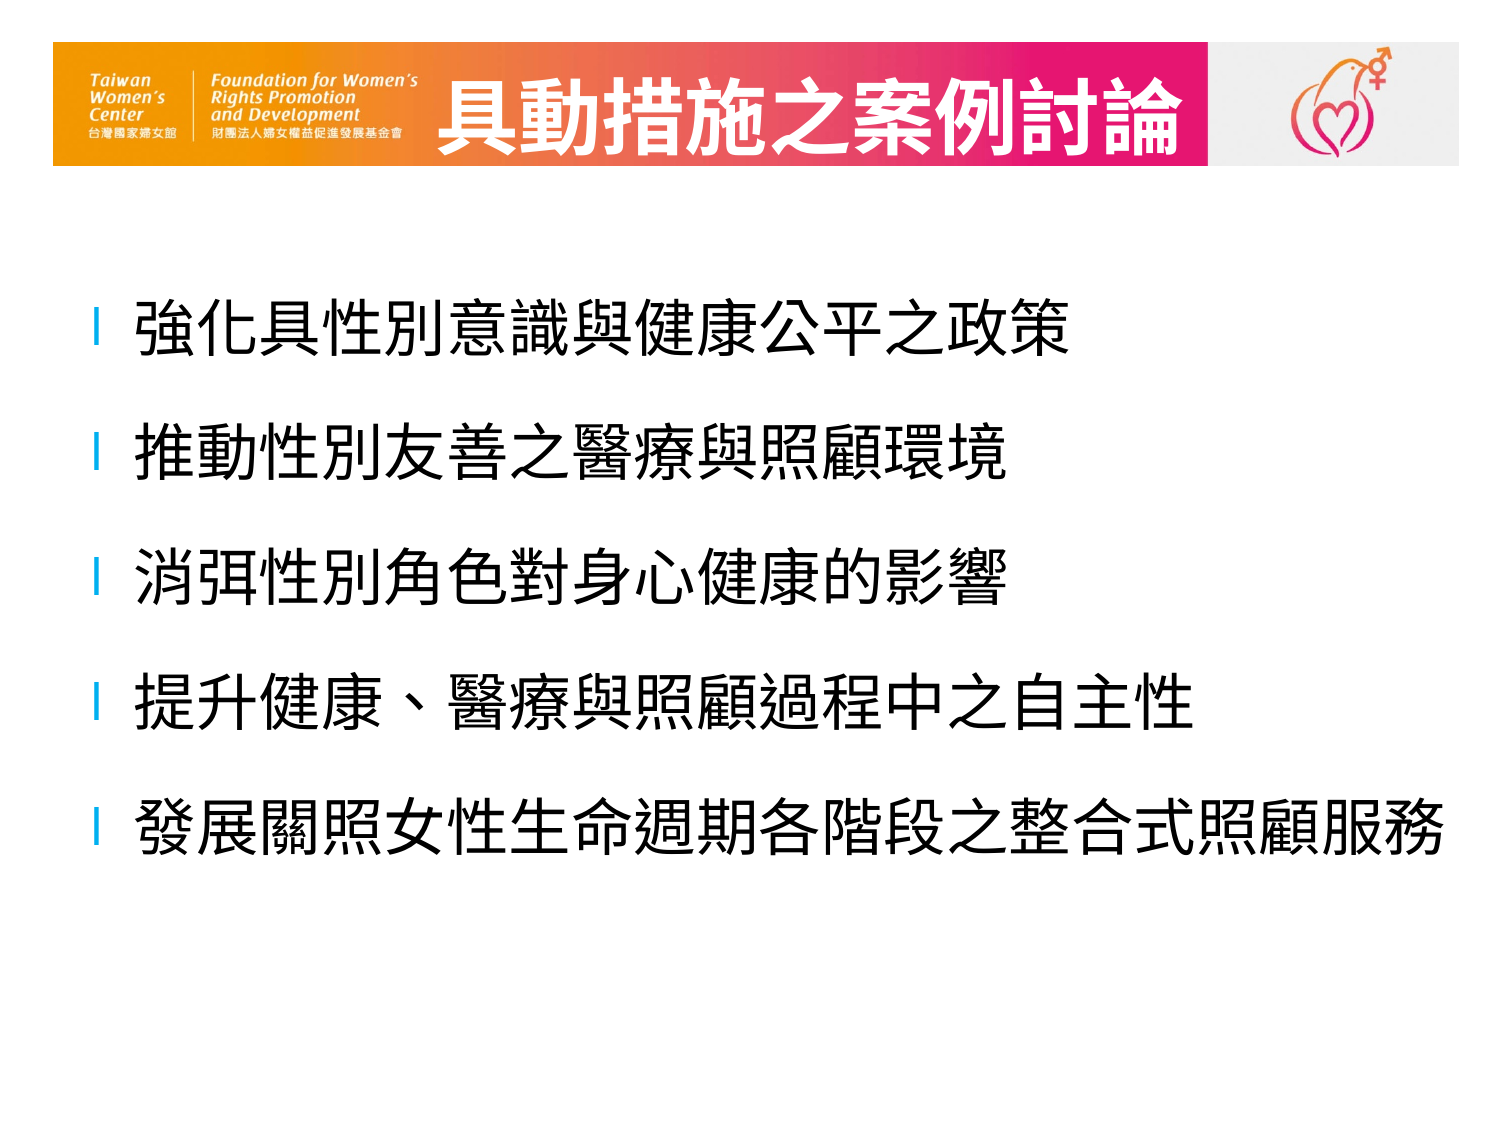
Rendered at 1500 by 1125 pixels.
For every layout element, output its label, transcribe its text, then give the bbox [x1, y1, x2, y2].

title 具動措施之案例討論 [194, 45, 1426, 185]
list 強化具性別意識與健康公平之政策 推動性別友善之醫療與照顧環境 消弭性別角色對身心健康的影響 提升健康、醫療與照顧過程中之自主性 發展關照女性生命週期各階段之整合式照顧服務 [75, 243, 1483, 1005]
